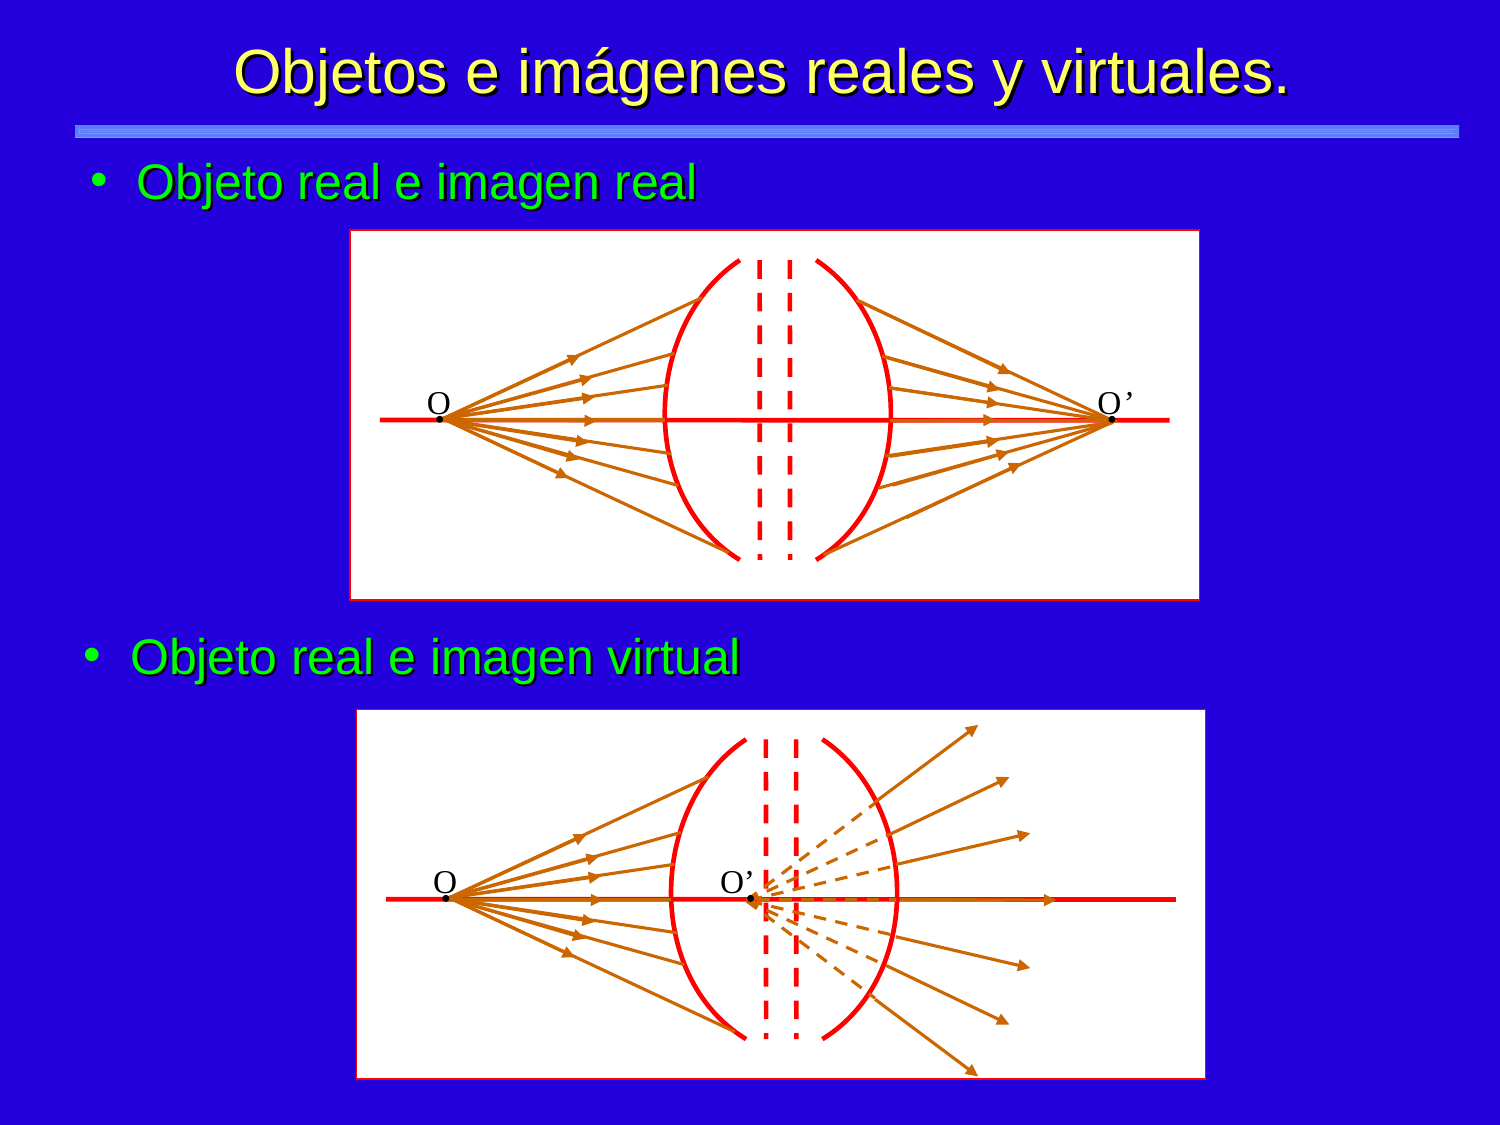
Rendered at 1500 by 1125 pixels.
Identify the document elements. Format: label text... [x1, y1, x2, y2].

text_box O’ [1090, 380, 1141, 422]
text_box [75, 125, 1460, 138]
text_box [350, 230, 1200, 601]
text_box Objeto real e imagen real [74, 141, 1463, 230]
text_box Objeto real e imagen virtual [68, 616, 1457, 705]
text_box O’ [706, 860, 769, 901]
text_box [356, 709, 1206, 1080]
text_box Objetos e imágenes reales y virtuales. [50, 23, 1476, 114]
text_box O [426, 860, 464, 901]
text_box O [420, 380, 458, 422]
